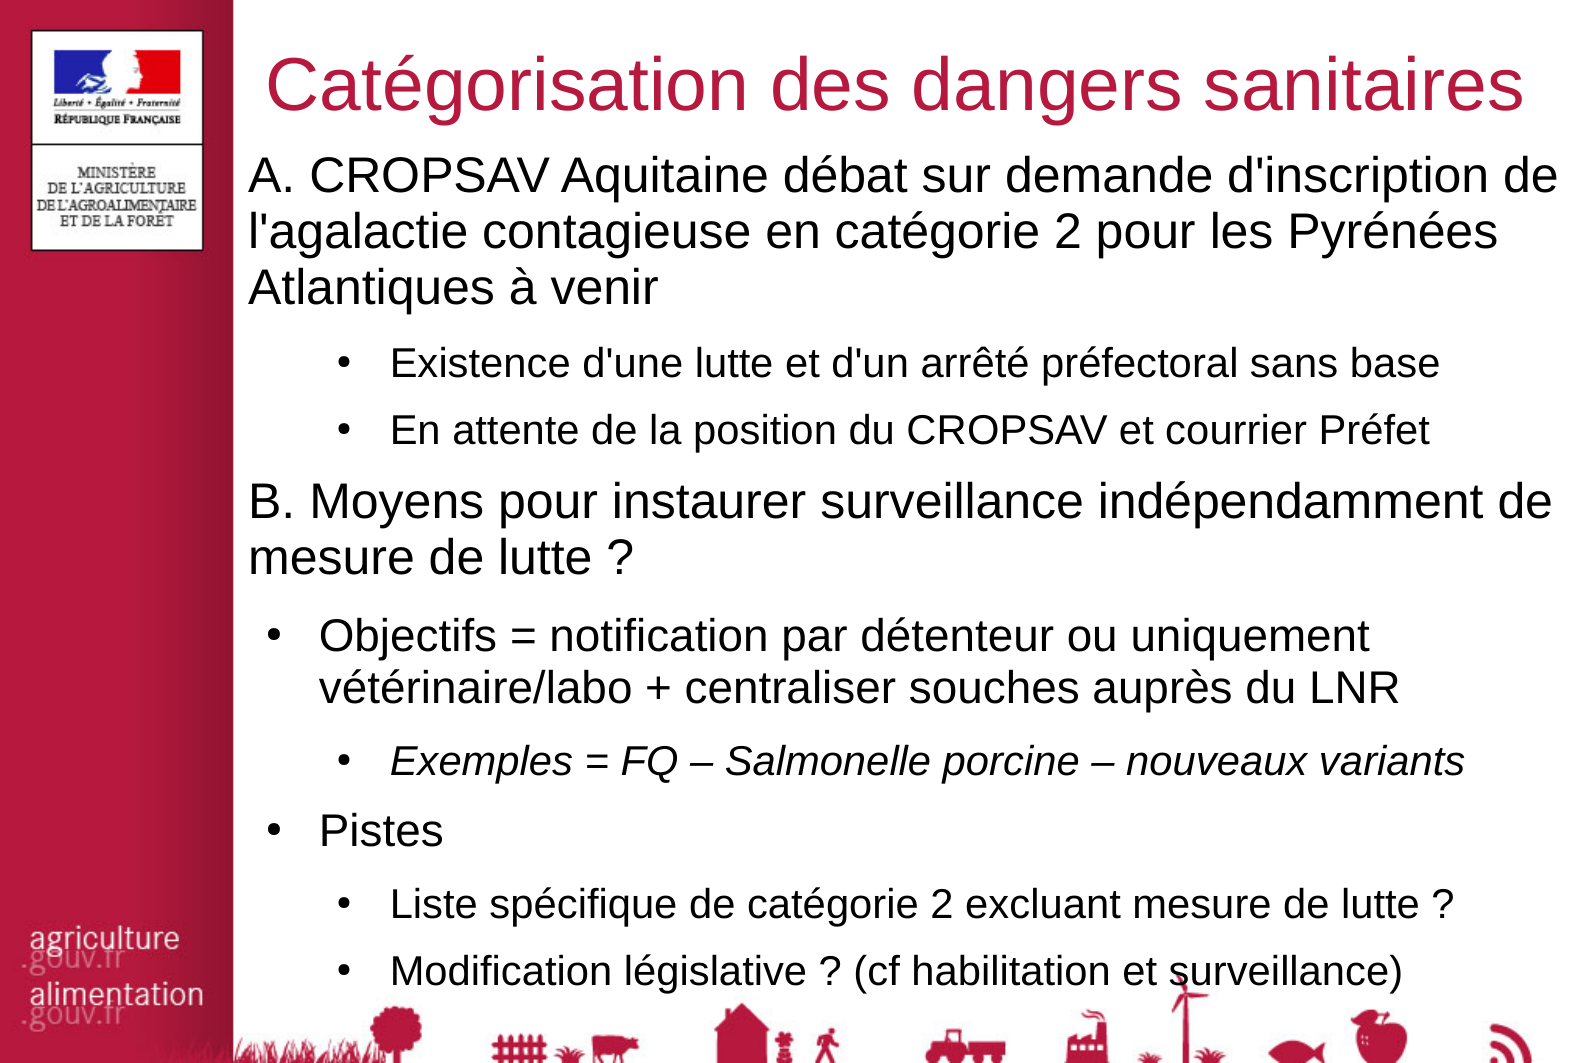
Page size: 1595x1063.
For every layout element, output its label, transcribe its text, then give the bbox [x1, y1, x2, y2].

picture [0, 0, 1594, 1063]
title Catégorisation des dangers sanitaires [265, 41, 1536, 126]
list A. CROPSAV Aquitaine débat sur demande d'inscription de l'agalactie contagieuse en catégorie 2 pour les Pyrénées Atlantiques à venir Existence d'une lutte et d'un arrêté préfectoral sans base En attente de la position du CROPSAV et courrier Préfet B. Moyens pour instaurer surveillance indépendamment de mesure de lutte ? Objectifs = notification par détenteur ou uniquement vétérinaire/labo + centraliser souches auprès du LNR Exemples = FQ – Salmonelle porcine – nouveaux variants Pistes Liste spécifique de catégorie 2 excluant mesure de lutte ? Modification législative ? (cf habilitation et surveillance) [248, 147, 1577, 995]
